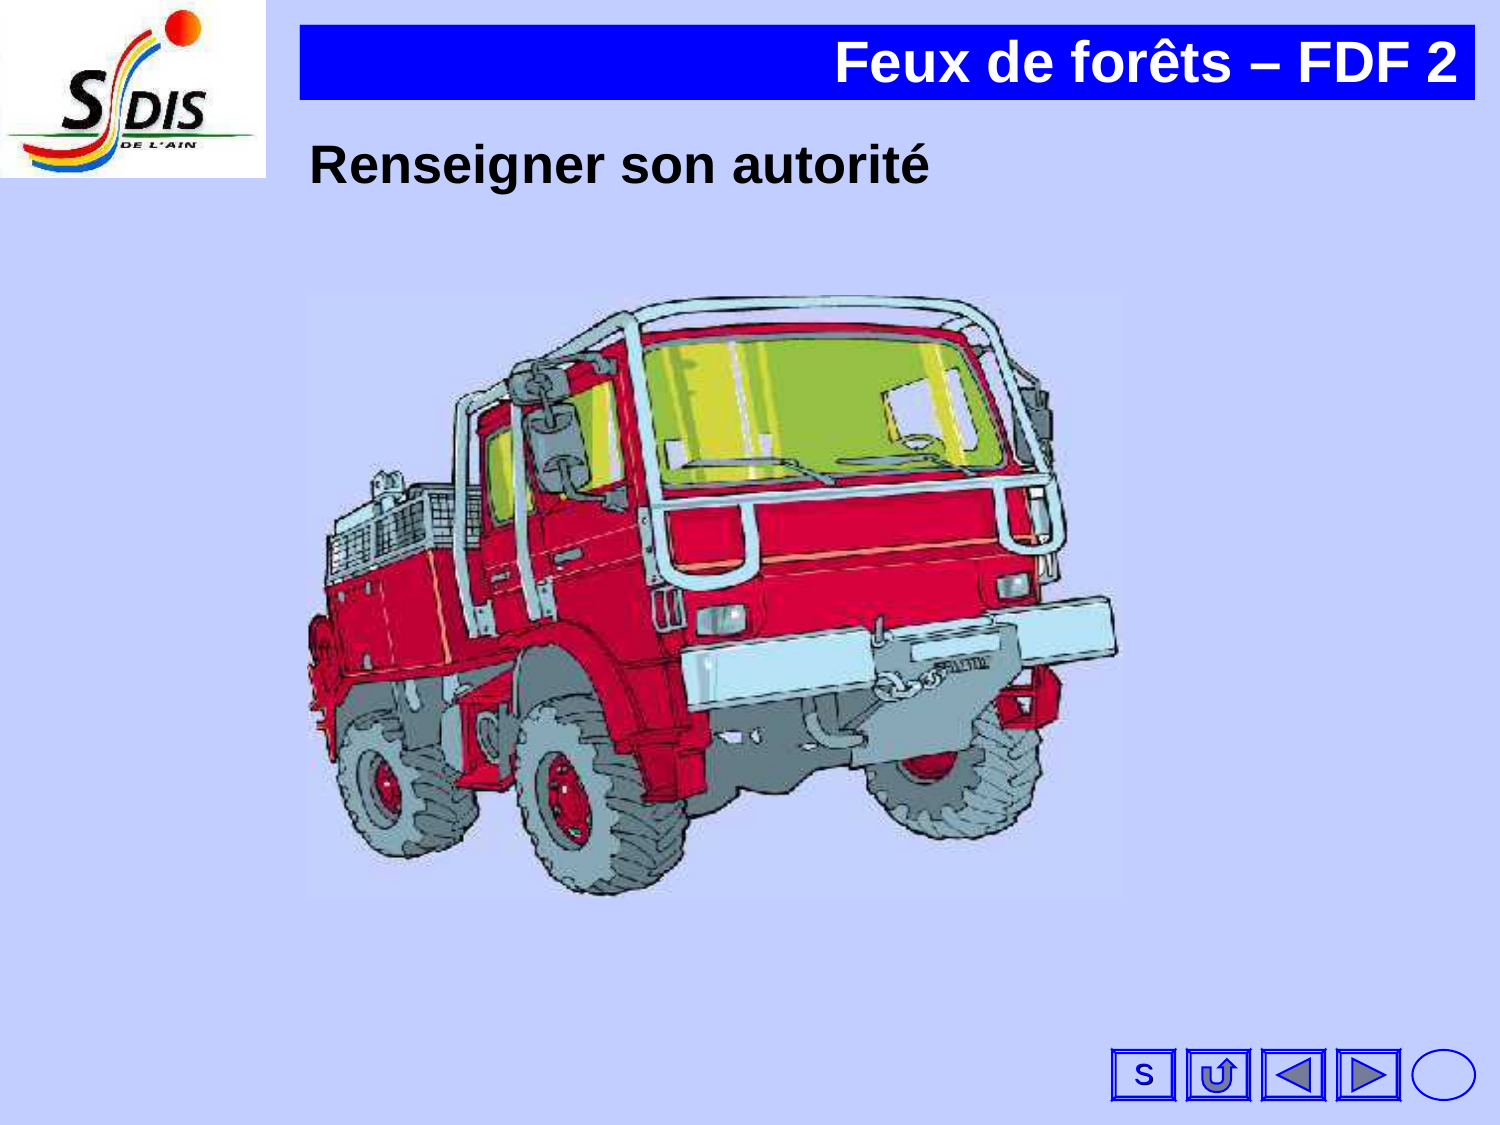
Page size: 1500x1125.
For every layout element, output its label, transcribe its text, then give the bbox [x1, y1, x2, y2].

picture [307, 295, 1123, 898]
picture [0, 0, 266, 178]
text_box Renseigner son autorité [295, 130, 975, 207]
text_box Feux de forêts – FDF 2 [299, 24, 1475, 100]
text_box [1412, 1049, 1476, 1101]
